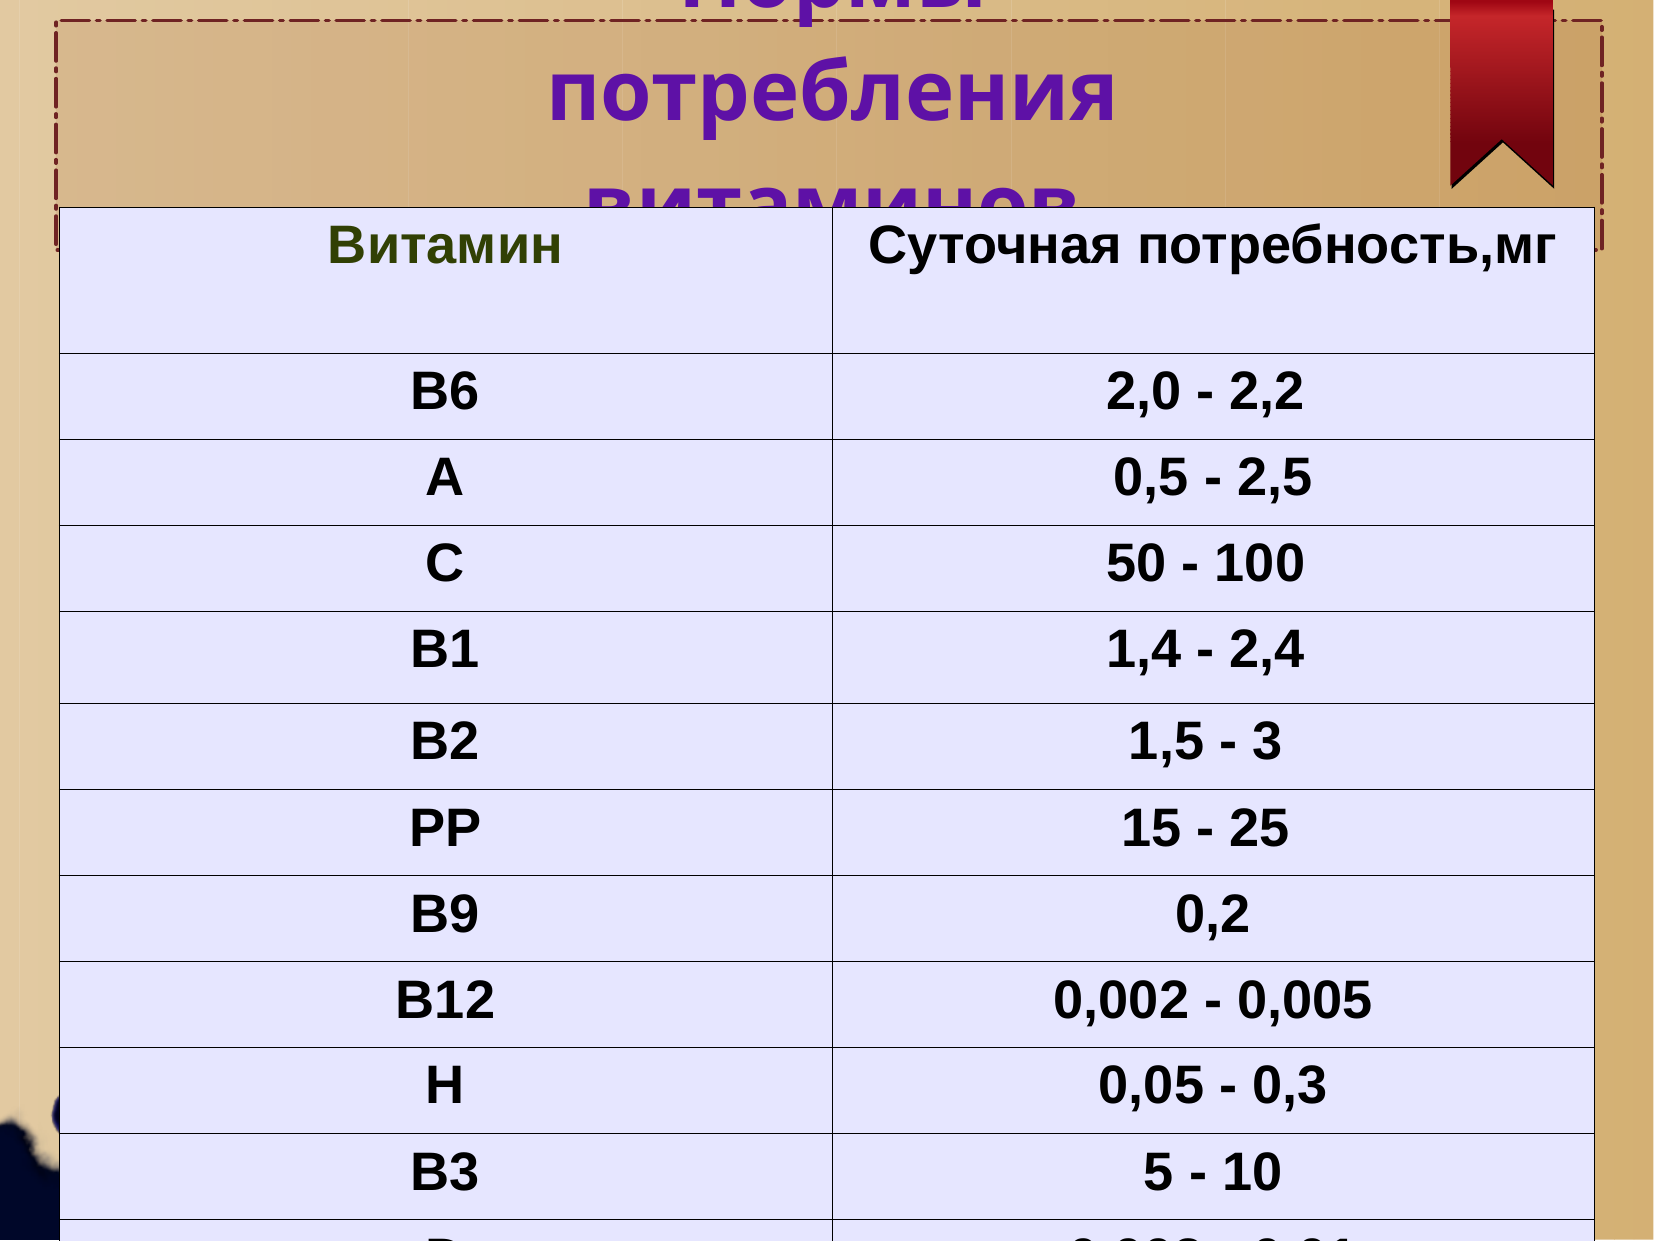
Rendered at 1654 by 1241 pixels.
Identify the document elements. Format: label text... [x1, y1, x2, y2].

table_header Суточная потребность,мг [833, 208, 1594, 353]
table_cell 1,5 - 3 [833, 704, 1594, 789]
table_cell D [60, 1220, 832, 1241]
table_cell В1 [60, 612, 832, 703]
table_cell В2 [60, 704, 832, 789]
table_cell Н [60, 1048, 832, 1133]
title Нормы потребления витаминов [395, 0, 1270, 207]
table_cell 2,0 - 2,2 [833, 354, 1594, 439]
table_cell 50 - 100 [833, 526, 1594, 611]
table_cell РР [60, 790, 832, 875]
table_cell 0,002 - 0,005 [833, 962, 1594, 1047]
table_cell 0,002 - 0,01 [833, 1220, 1594, 1241]
table_cell В6 [60, 354, 832, 439]
table_cell 0,5 - 2,5 [833, 440, 1594, 525]
table_cell 15 - 25 [833, 790, 1594, 875]
table_cell 0,05 - 0,3 [833, 1048, 1594, 1133]
table_cell С [60, 526, 832, 611]
table_cell 0,2 [833, 876, 1594, 961]
table_cell 1,4 - 2,4 [833, 612, 1594, 703]
table_cell В9 [60, 876, 832, 961]
table_cell А [60, 440, 832, 525]
table_cell 5 - 10 [833, 1134, 1594, 1219]
table_cell В3 [60, 1134, 832, 1219]
table_cell В12 [60, 962, 832, 1047]
table_header Витамин [60, 208, 832, 353]
